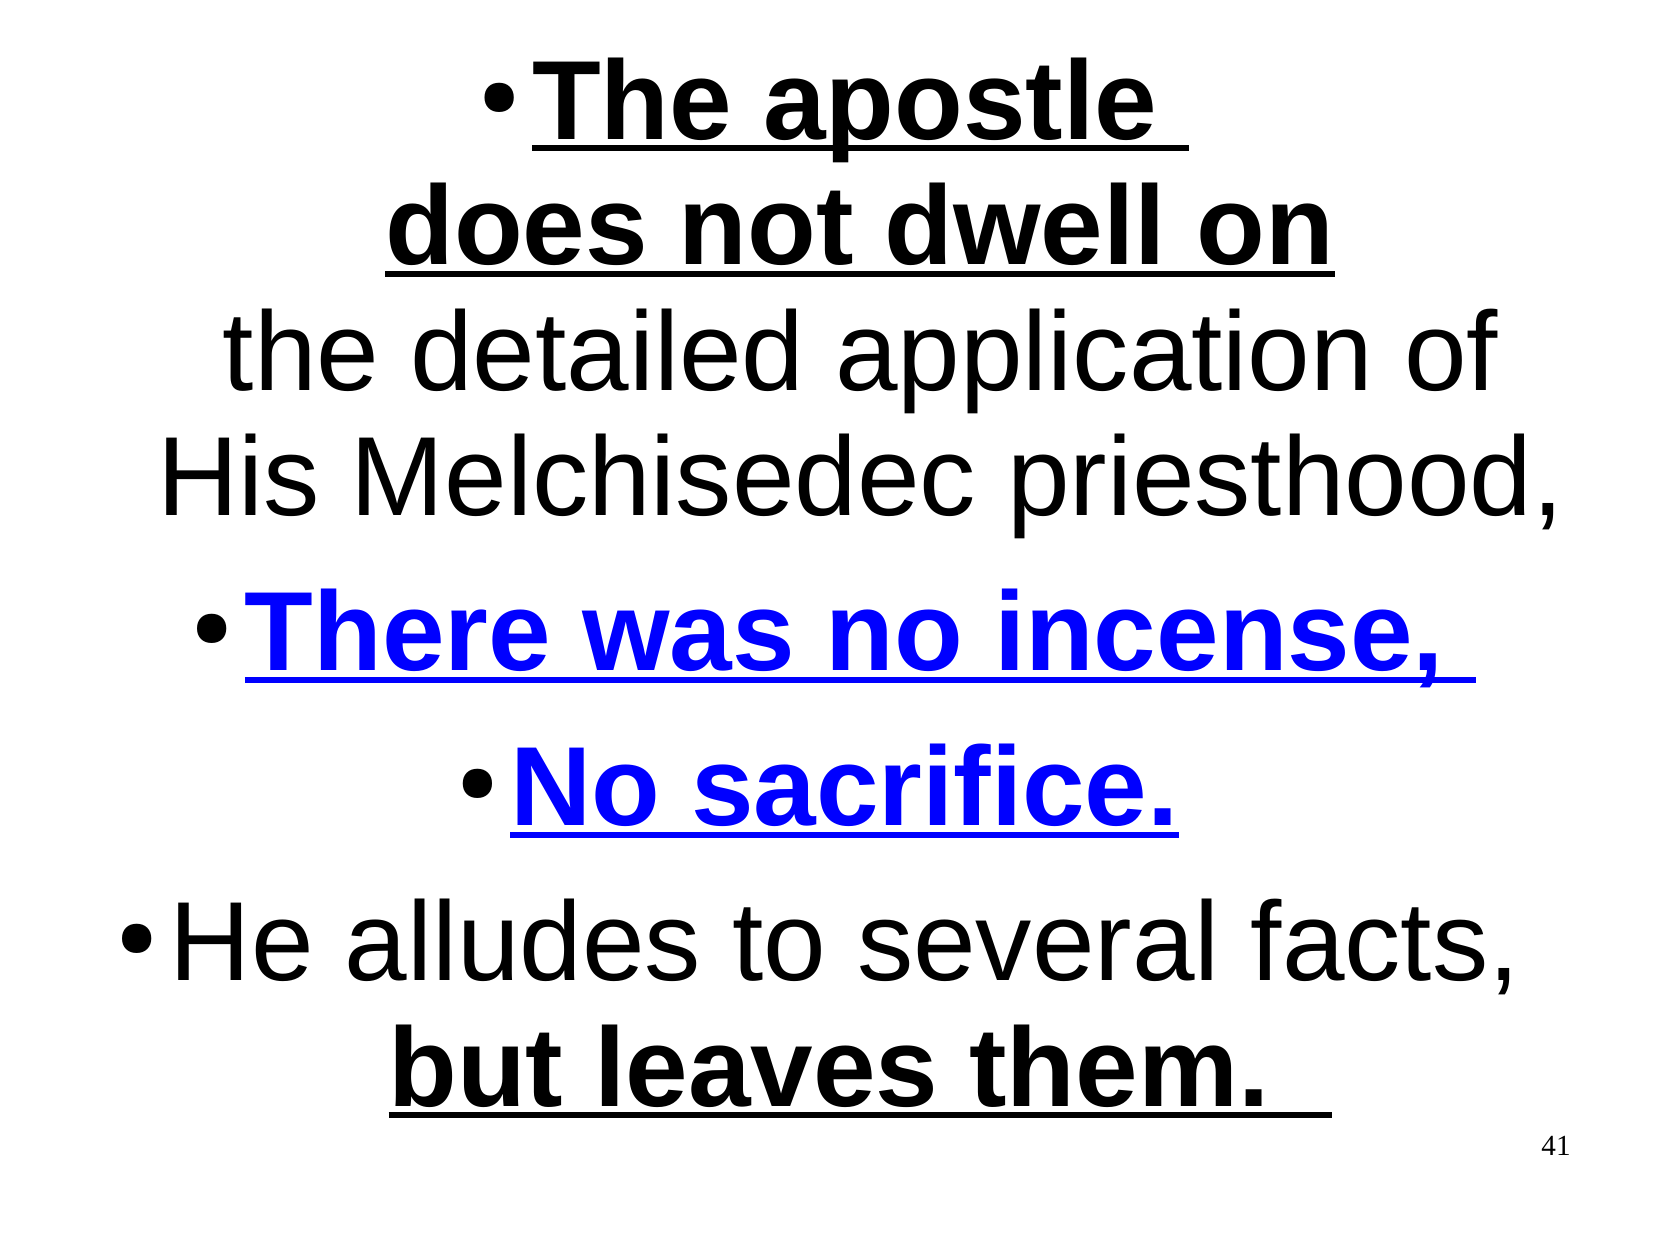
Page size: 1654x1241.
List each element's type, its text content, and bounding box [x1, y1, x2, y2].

list The apostle does not dwell on the detailed application of His Melchisedec priesthood, There was no incense, No sacrifice. He alludes to several facts, but leaves them. [37, 37, 1613, 1238]
